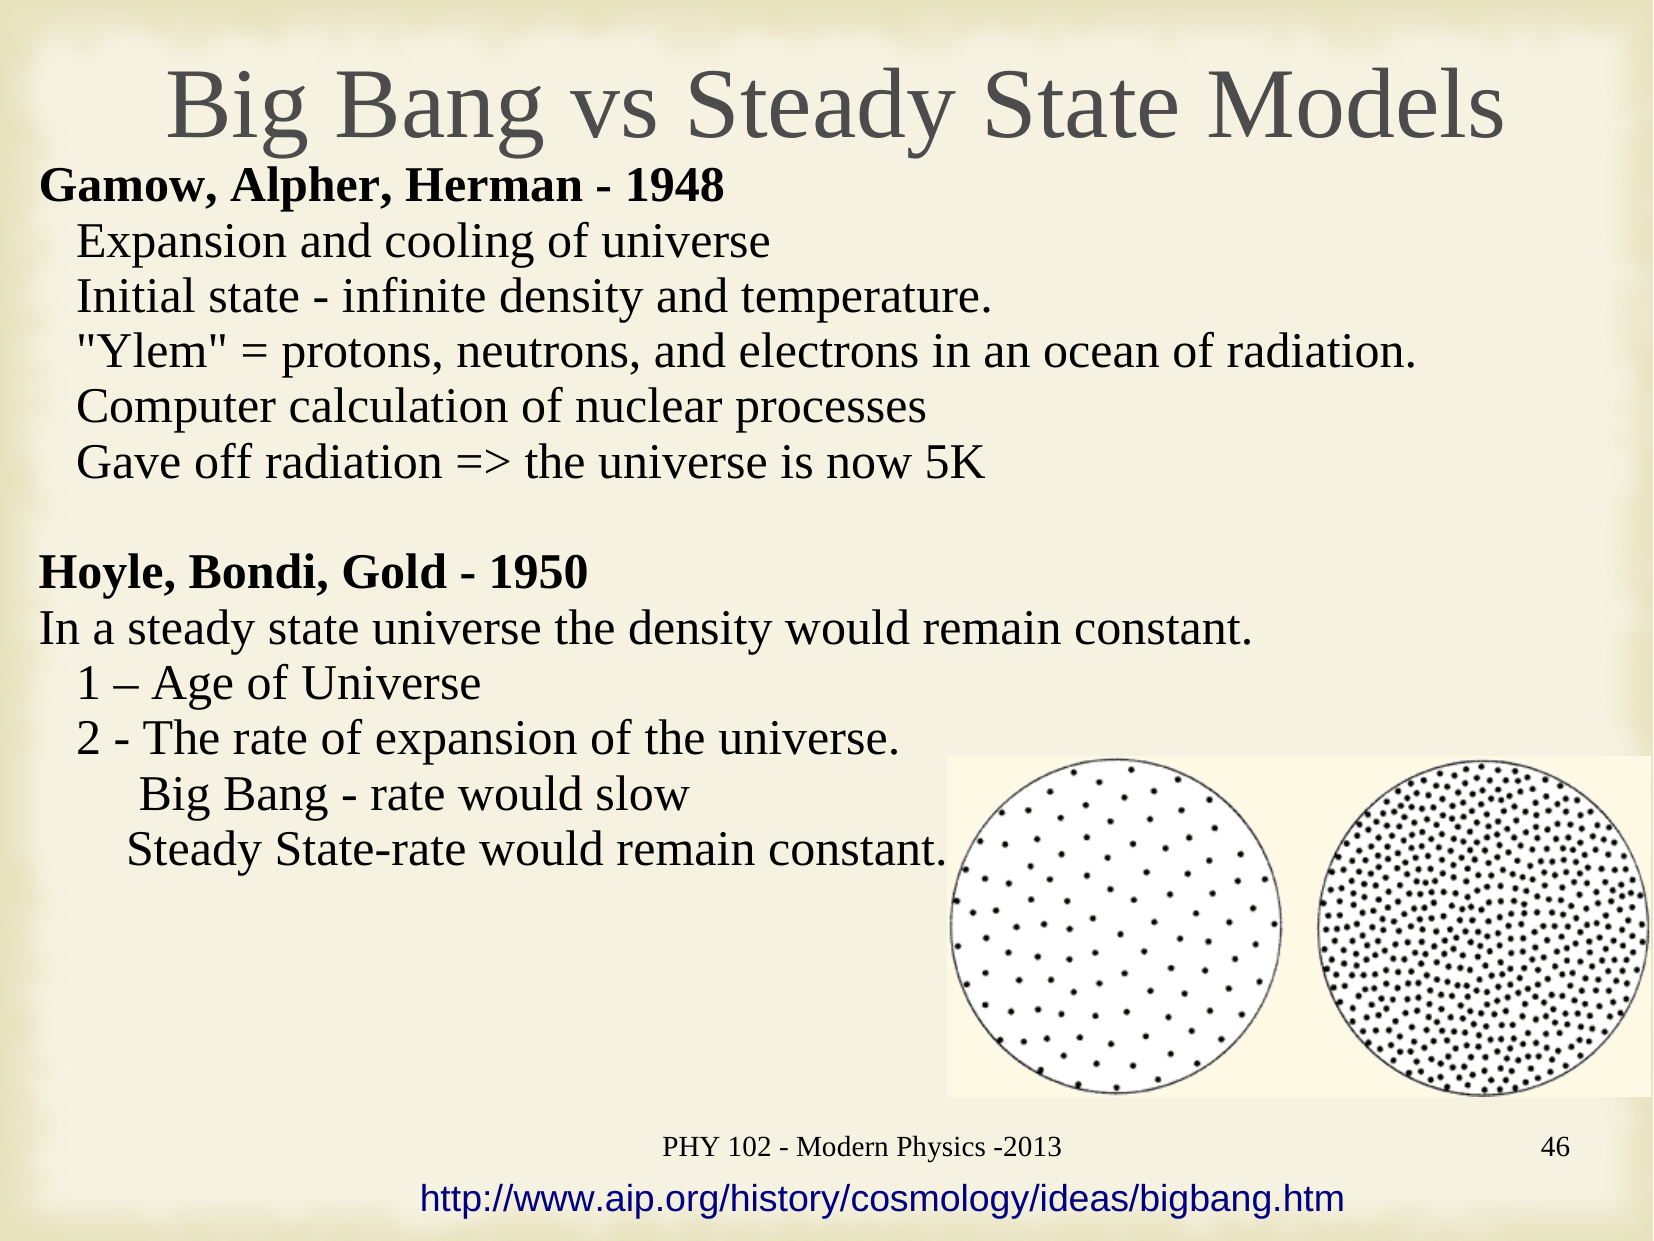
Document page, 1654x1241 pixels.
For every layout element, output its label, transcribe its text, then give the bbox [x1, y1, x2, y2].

text_box http://www.aip.org/history/cosmology/ideas/bigbang.htm [404, 1169, 1433, 1227]
picture [0, 0, 1653, 1241]
text_box Gamow, Alpher, Herman - 1948 Expansion and cooling of universe Initial state - infinite density and temperature. "Ylem" = protons, neutrons, and electrons in an ocean of radiation. Computer calculation of nuclear processes Gave off radiation => the universe is now 5K Hoyle, Bondi, Gold - 1950 In a steady state universe the density would remain constant. 1 – Age of Universe 2 - The rate of expansion of the universe. Big Bang - rate would slow Steady State-rate would remain constant. [23, 150, 1445, 898]
text_box Big Bang vs Steady State Models [92, 0, 1581, 208]
